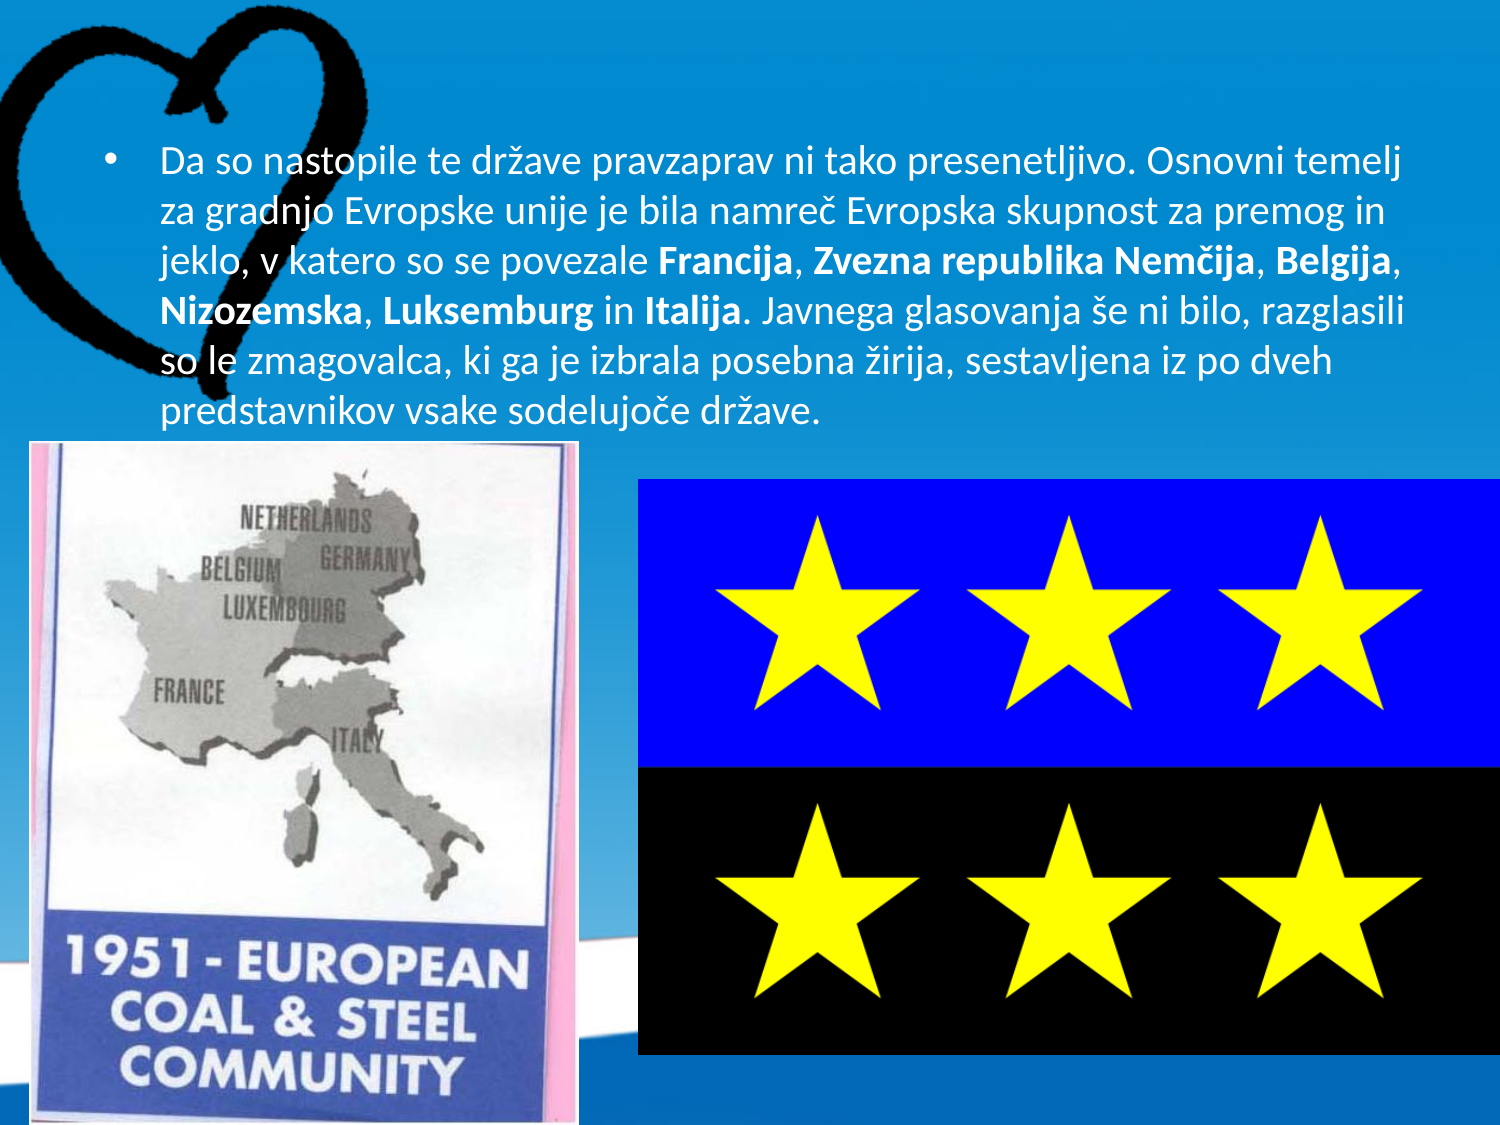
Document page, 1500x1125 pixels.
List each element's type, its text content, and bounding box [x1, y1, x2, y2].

list Da so nastopile te države pravzaprav ni tako presenetljivo. Osnovni temelj za gradnjo Evropske unije je bila namreč Evropska skupnost za premog in jeklo, v katero so se povezale Francija, Zvezna republika Nemčija, Belgija, Nizozemska, Luksemburg in Italija. Javnega glasovanja še ni bilo, razglasili so le zmagovalca, ki ga je izbrala posebna žirija, sestavljena iz po dveh predstavnikov vsake sodelujoče države. [88, 125, 1439, 868]
picture [0, 442, 1500, 1125]
picture [0, 7, 366, 340]
